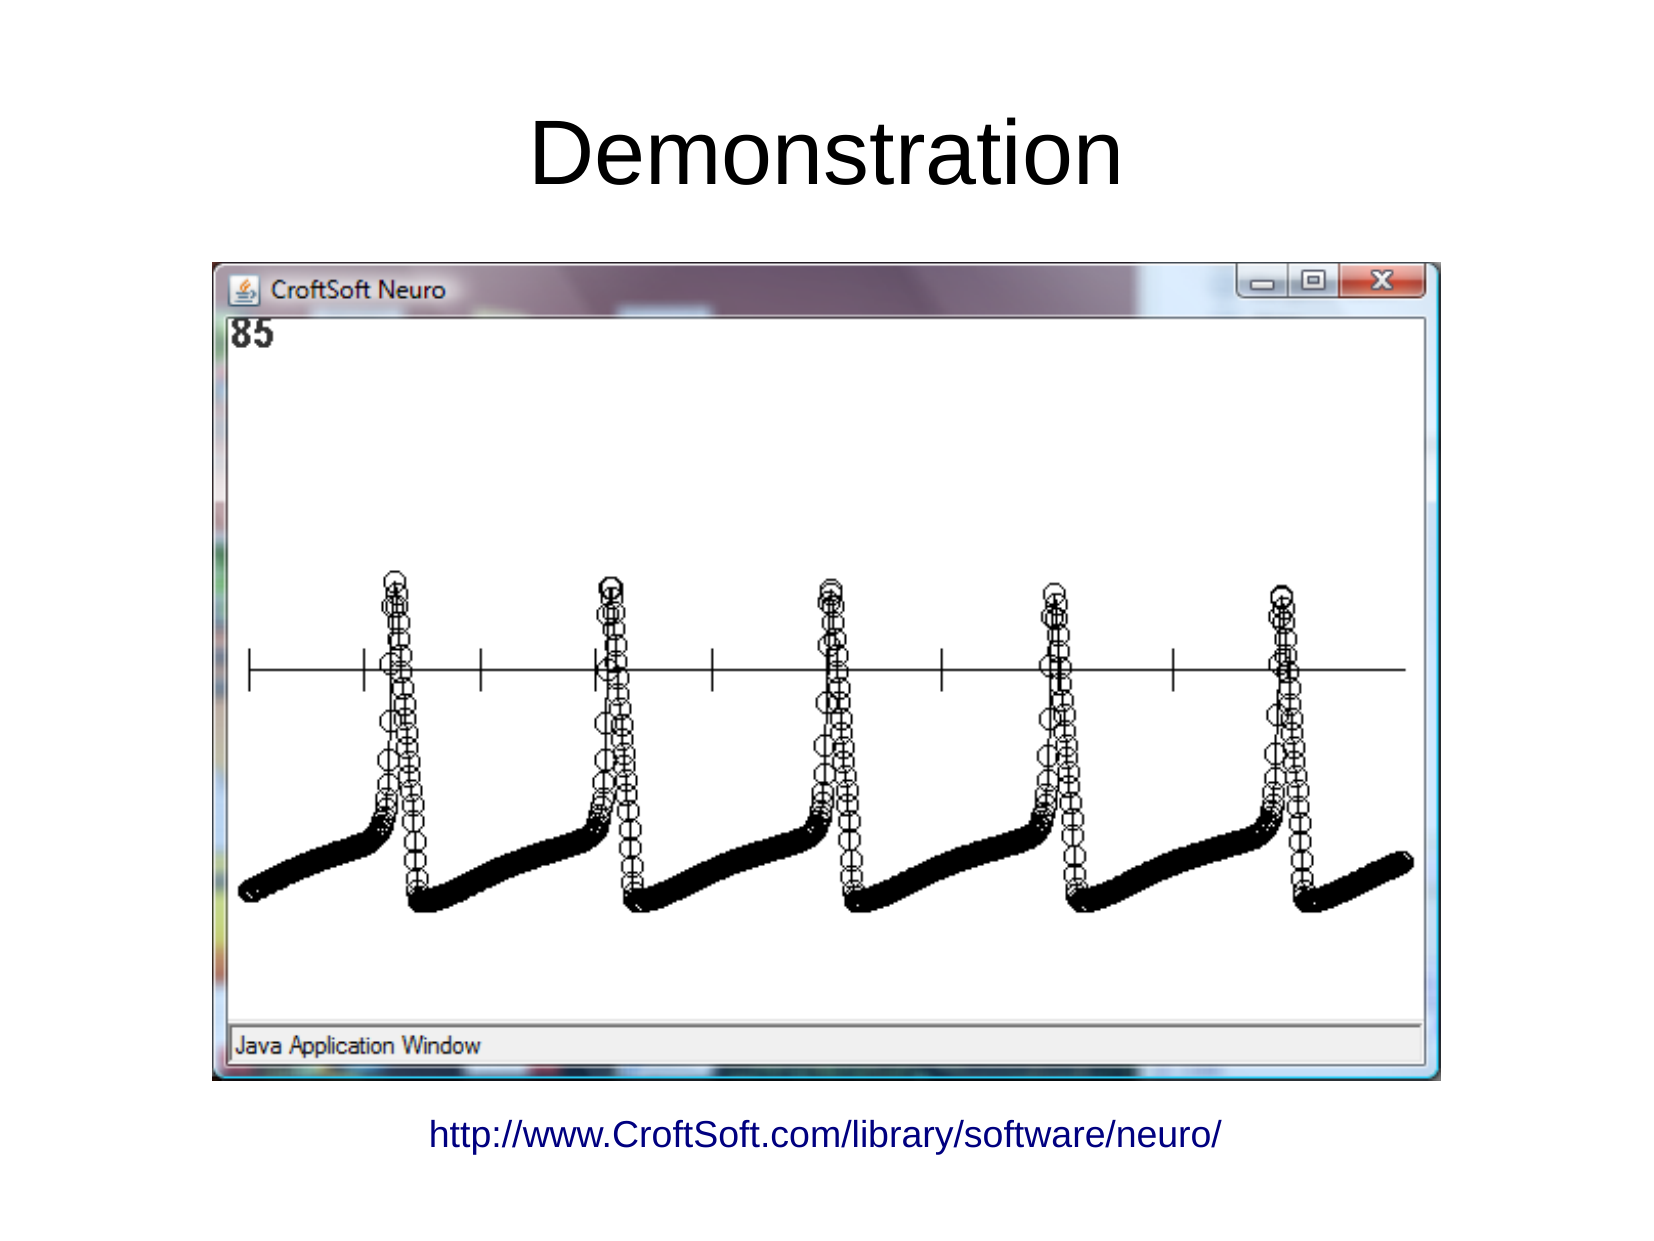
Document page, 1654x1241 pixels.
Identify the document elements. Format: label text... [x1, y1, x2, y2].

text_box http://www.CroftSoft.com/library/software/neuro/ [414, 1105, 1240, 1163]
picture [212, 262, 1441, 1081]
title Demonstration [82, 49, 1571, 257]
